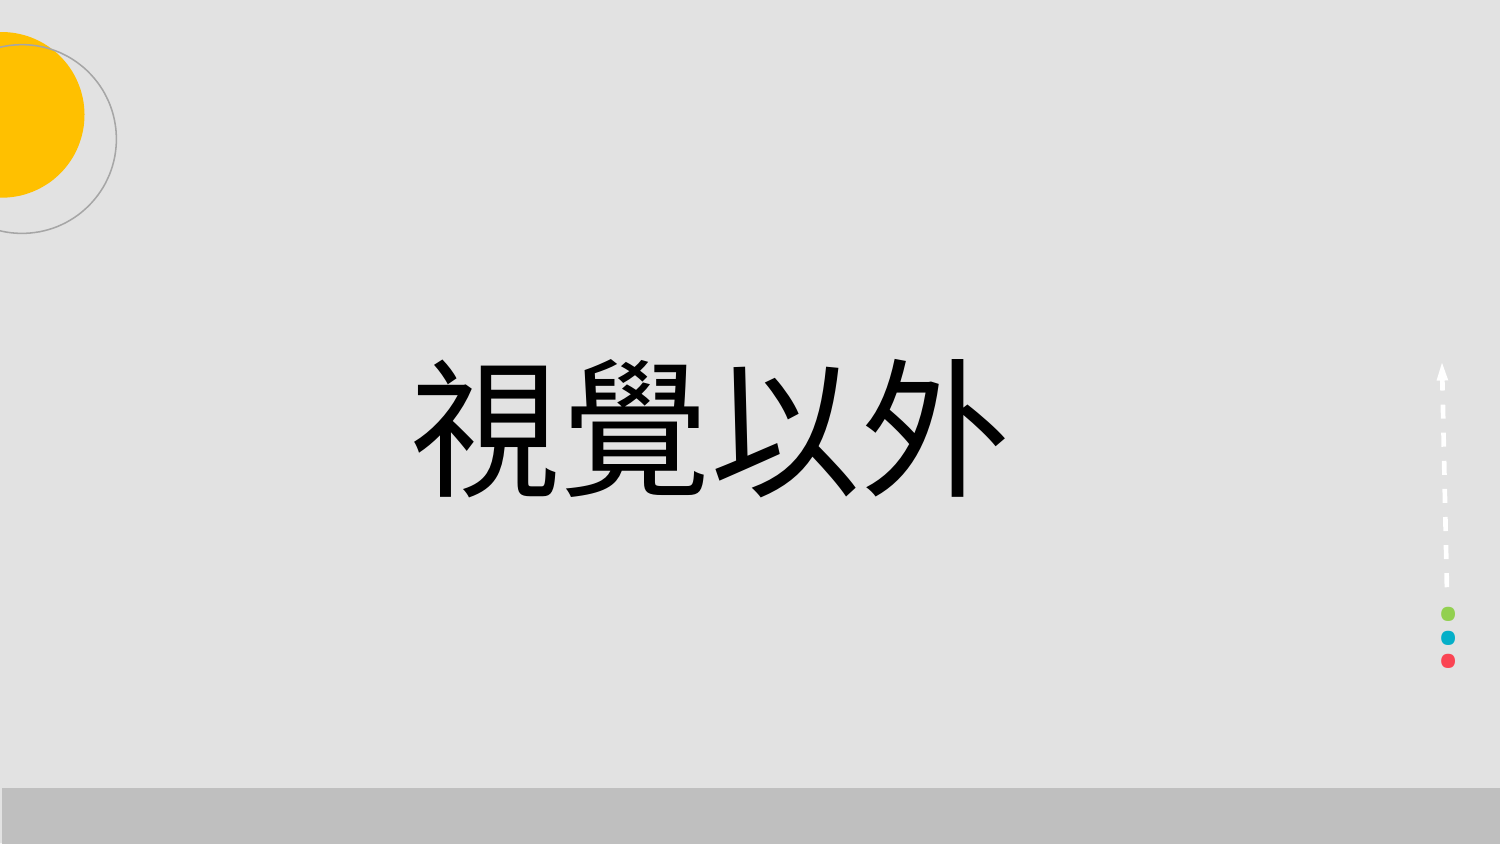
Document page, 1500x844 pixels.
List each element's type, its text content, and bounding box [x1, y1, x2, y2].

text_box 視覺以外 [395, 328, 1245, 526]
